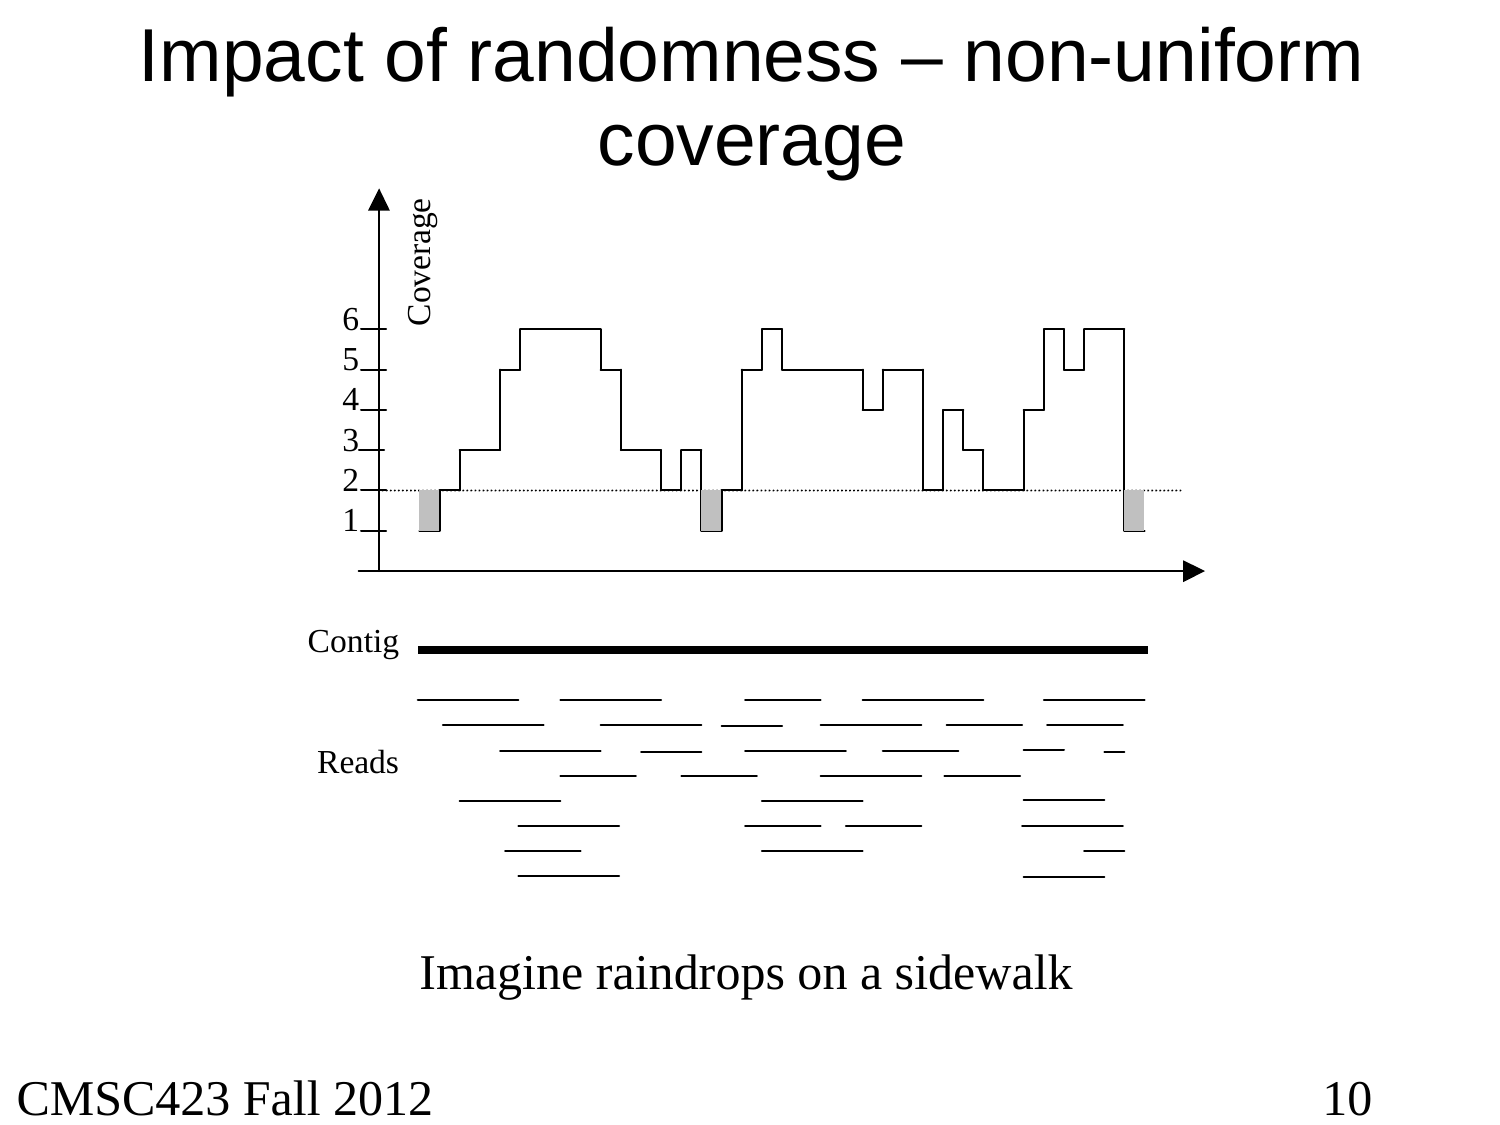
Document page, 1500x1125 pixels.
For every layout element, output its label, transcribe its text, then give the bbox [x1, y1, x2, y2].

text_box Imagine raindrops on a sidewalk [404, 931, 1089, 1008]
title Impact of randomness – non-uniform coverage [19, 6, 1485, 190]
chart [277, 186, 1211, 881]
